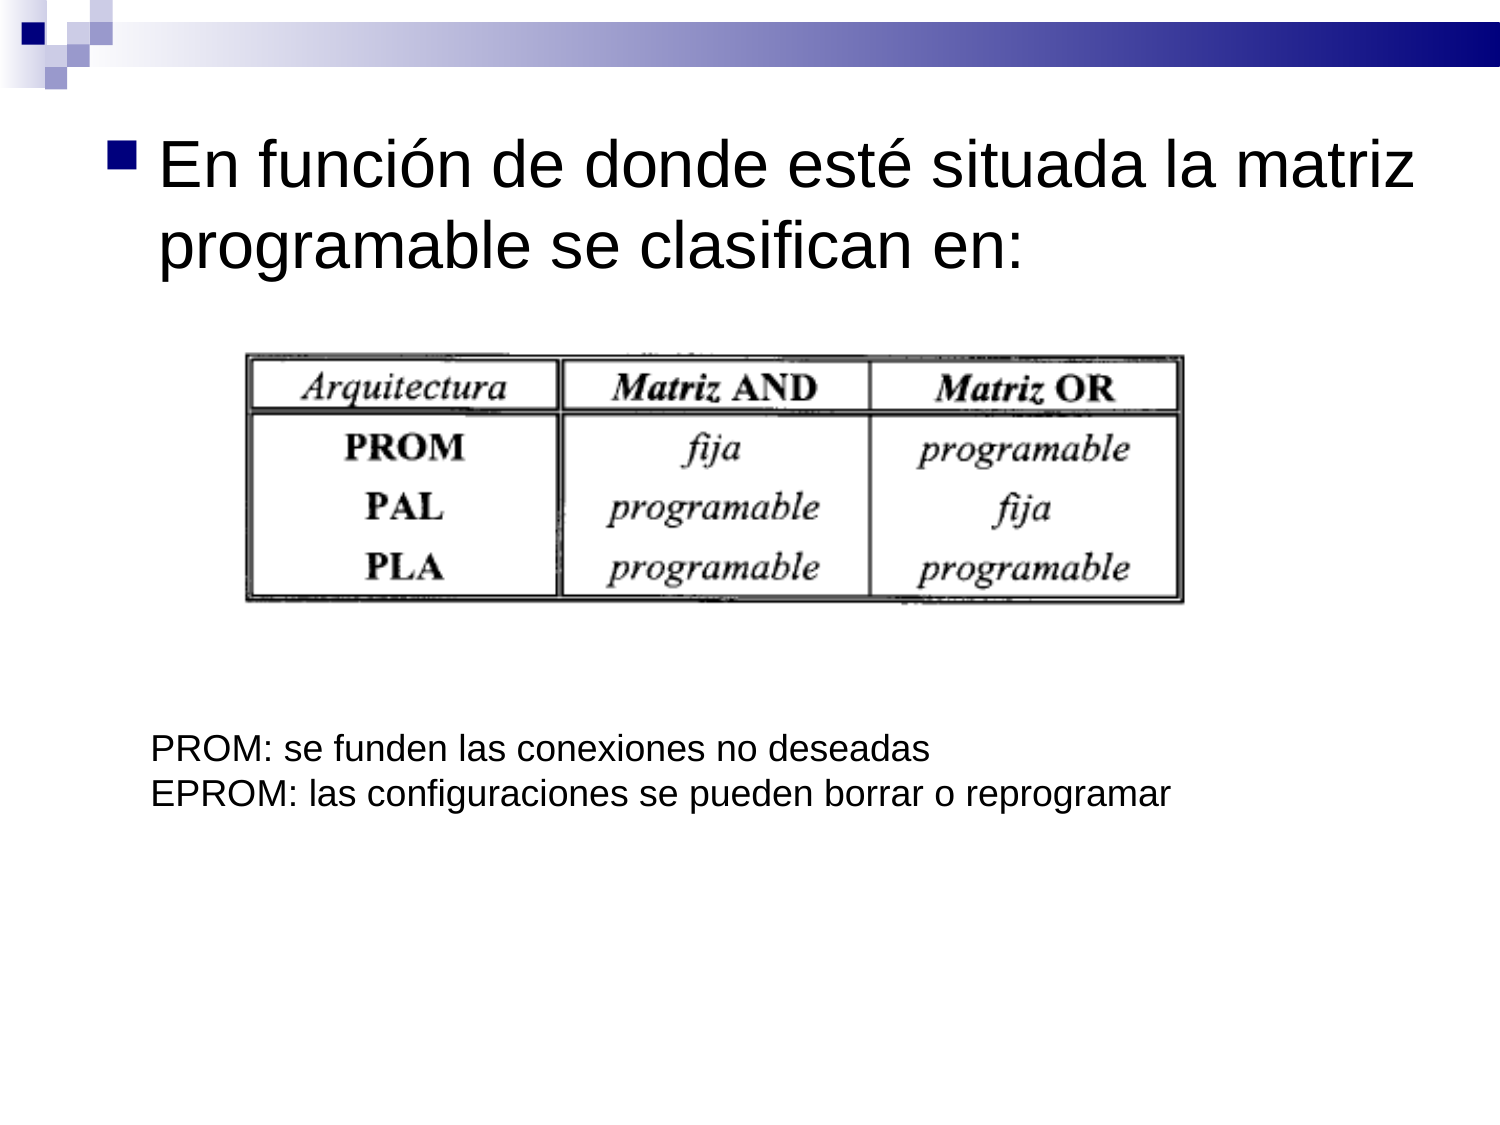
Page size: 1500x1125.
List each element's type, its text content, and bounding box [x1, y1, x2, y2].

text_box PROM: se funden las conexiones no deseadas EPROM: las configuraciones se pueden borrar o reprogramar [135, 716, 1388, 822]
list En función de donde esté situada la matriz programable se clasifican en: [88, 113, 1439, 292]
picture [206, 326, 1248, 618]
